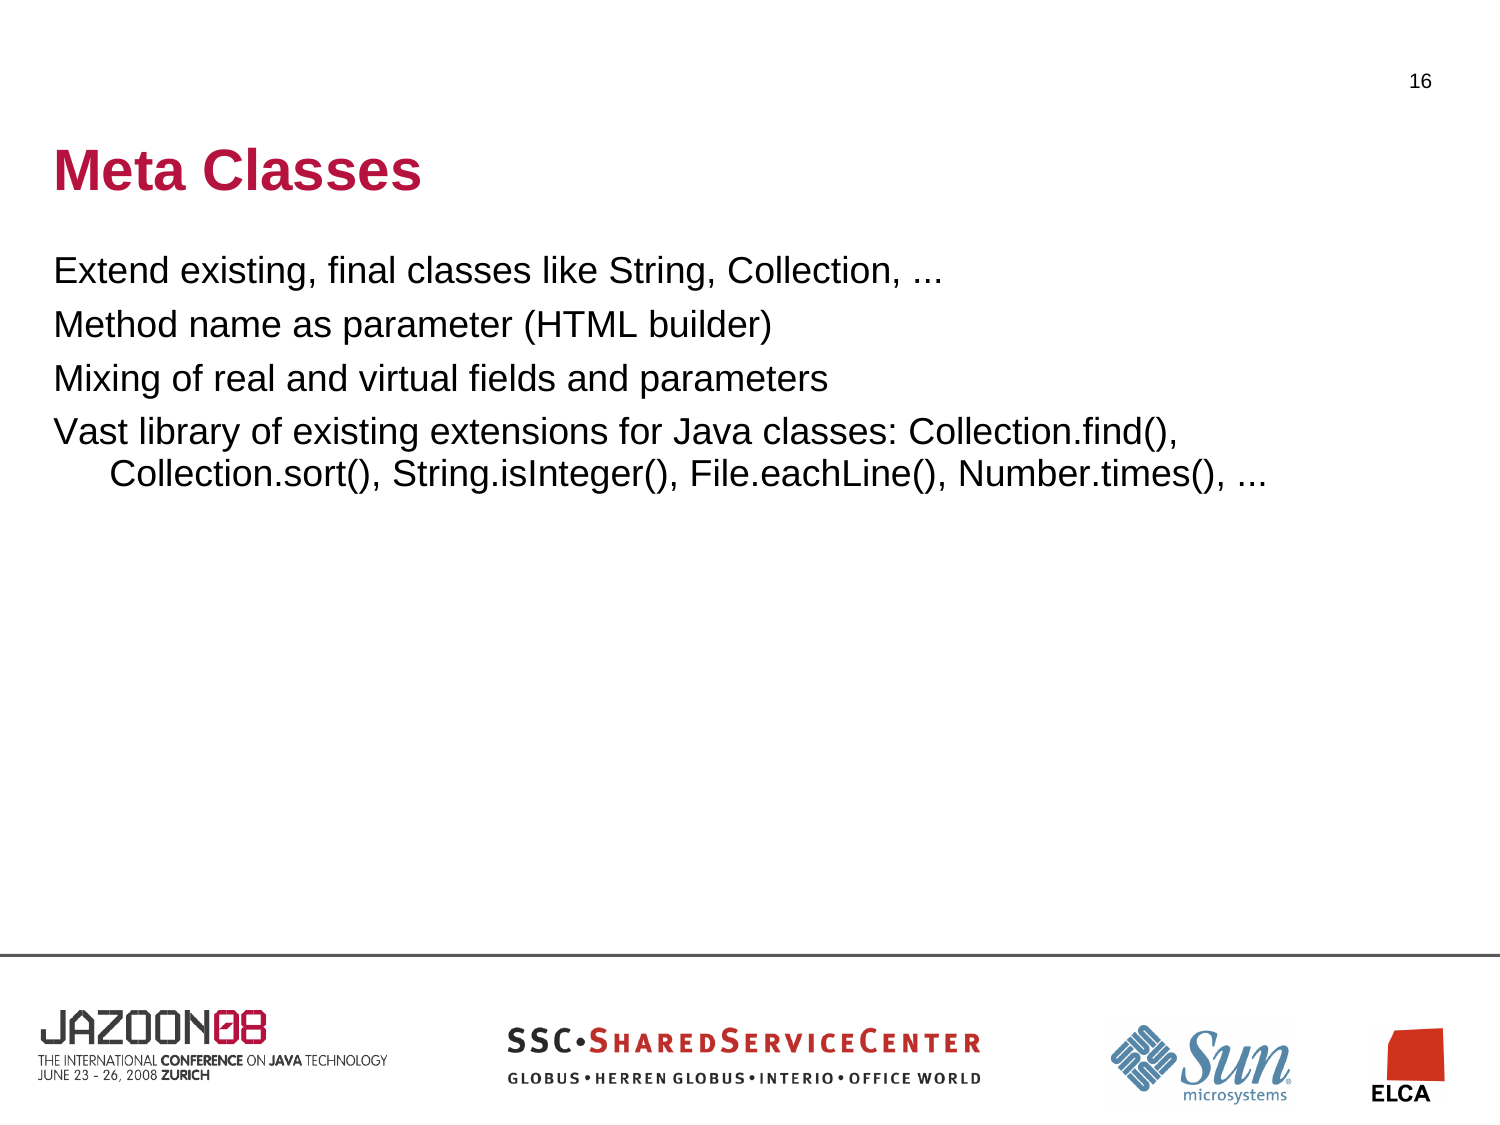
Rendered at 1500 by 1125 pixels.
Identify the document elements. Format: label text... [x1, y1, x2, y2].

title Meta Classes [53, 119, 1447, 231]
picture [1370, 1025, 1446, 1105]
picture [37, 1007, 387, 1084]
list Extend existing, final classes like String, Collection, ... Method name as parameter (HTML builder) Mixing of real and virtual fields and parameters Vast library of existing extensions for Java classes: Collection.find(), Collection.sort(), String.isInteger(), File.eachLine(), Number.times(), ... [53, 249, 1447, 938]
picture [1107, 1021, 1294, 1107]
